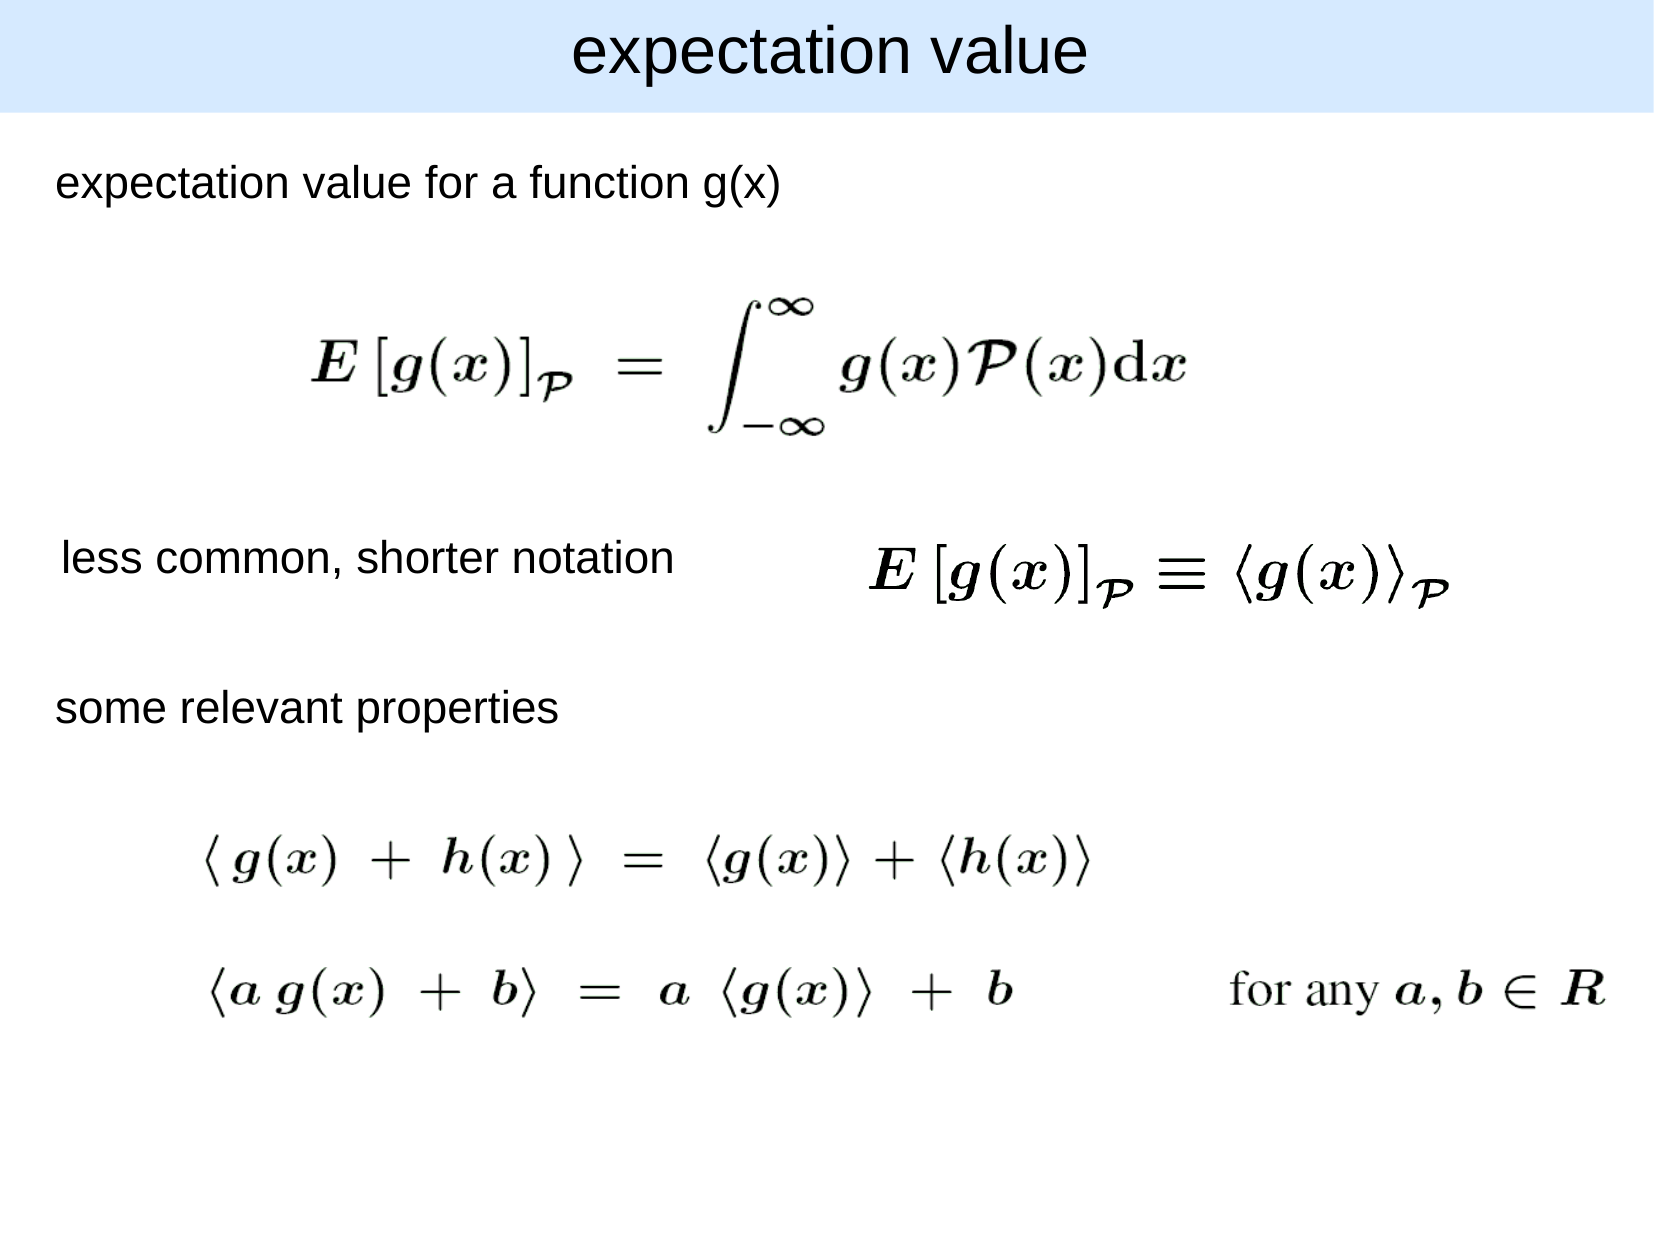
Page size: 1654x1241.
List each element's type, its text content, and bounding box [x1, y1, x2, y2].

picture [300, 281, 1201, 451]
list some relevant properties [37, 681, 863, 751]
title expectation value [86, 0, 1576, 100]
picture [198, 946, 1624, 1026]
list less common, shorter notation [43, 531, 862, 601]
list expectation value for a function g(x) [37, 156, 1613, 263]
picture [862, 524, 1463, 624]
picture [199, 820, 1100, 899]
